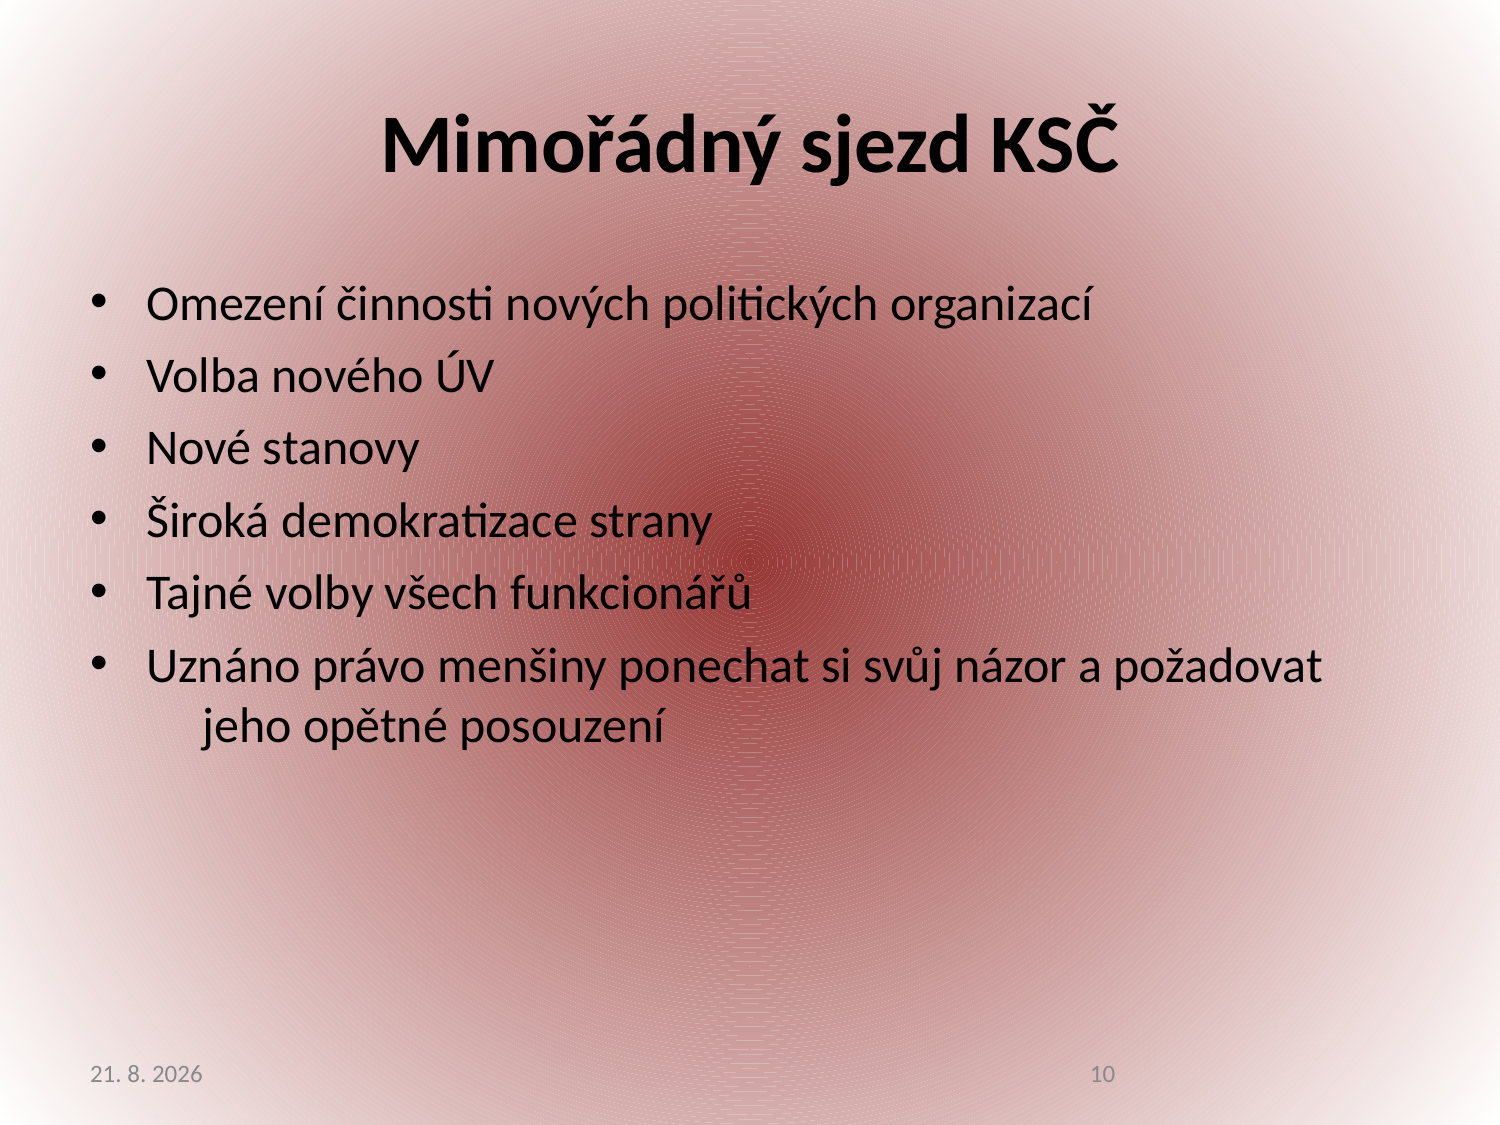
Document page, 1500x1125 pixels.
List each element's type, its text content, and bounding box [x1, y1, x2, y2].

title Mimořádný sjezd KSČ [75, 45, 1426, 233]
text_box 10 [1074, 1042, 1426, 1103]
list Omezení činnosti nových politických organizací Volba nového ÚV Nové stanovy Široká demokratizace strany Tajné volby všech funkcionářů Uznáno právo menšiny ponechat si svůj názor a požadovat jeho opětné posouzení [75, 262, 1426, 1005]
text_box 9.6.2013 [75, 1042, 426, 1103]
